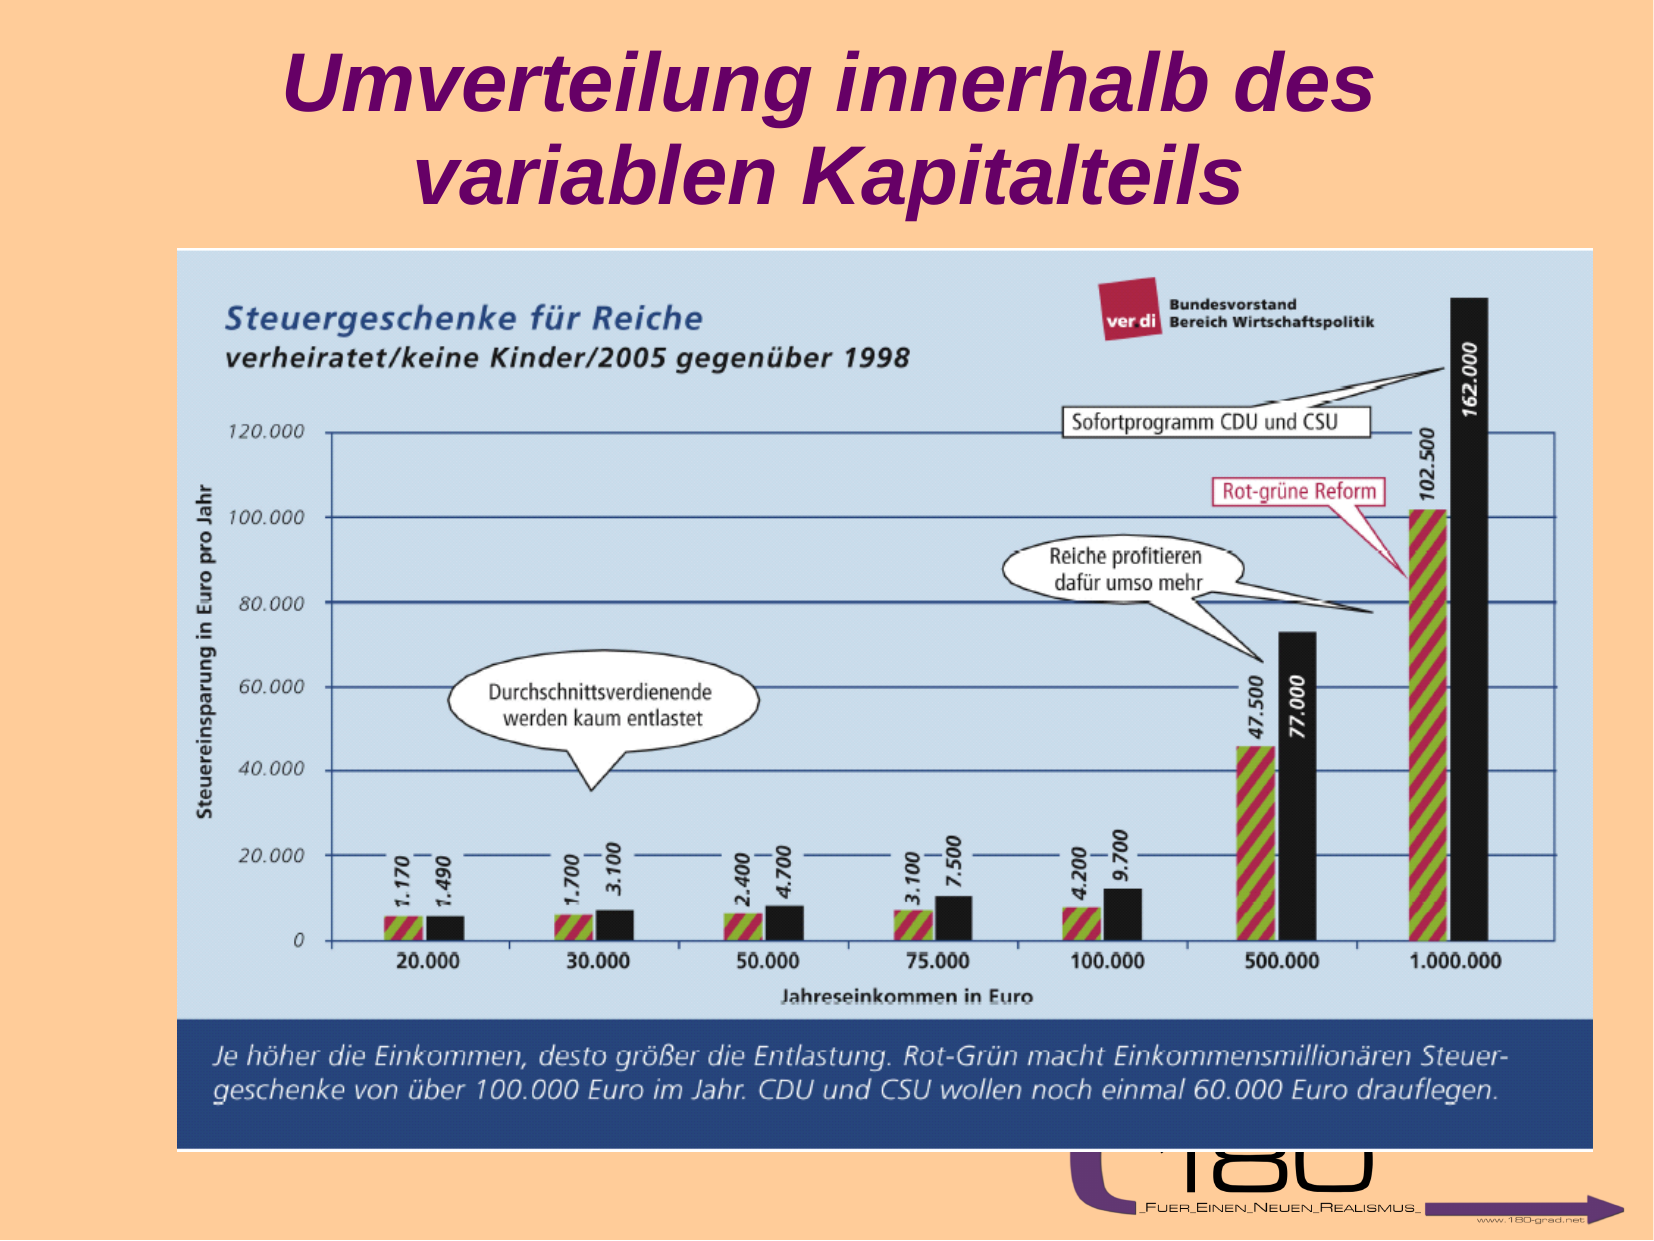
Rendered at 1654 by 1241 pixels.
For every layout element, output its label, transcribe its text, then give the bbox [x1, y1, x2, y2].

picture [177, 248, 1625, 1228]
title Umverteilung innerhalb des variablen Kapitalteils [123, 21, 1536, 237]
